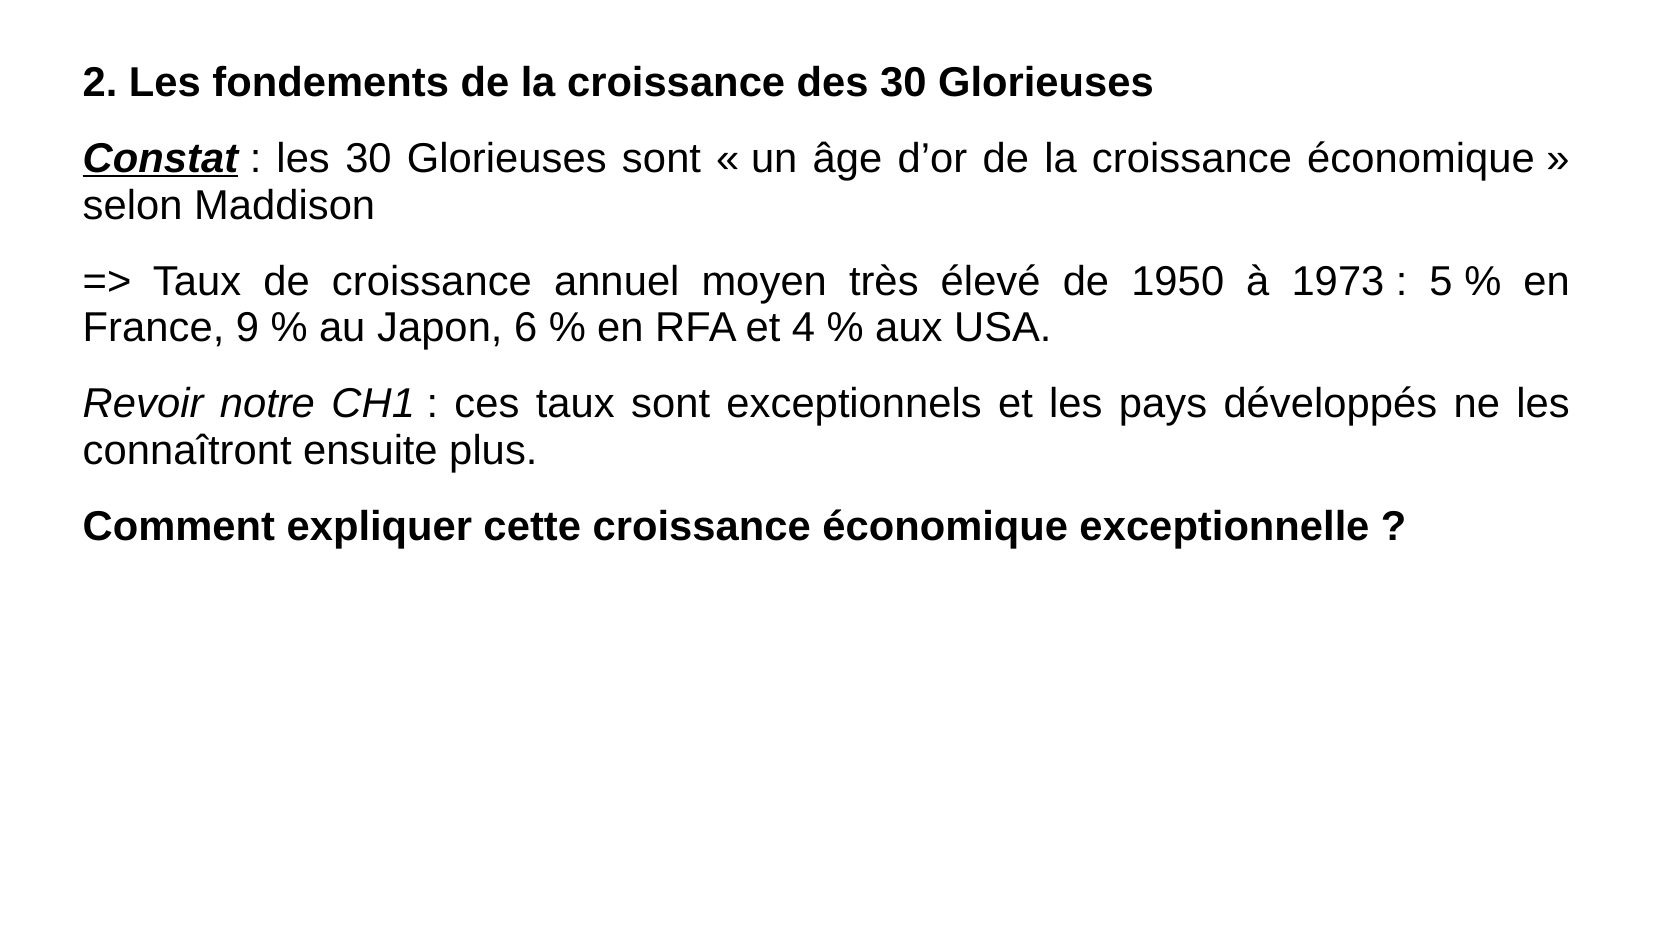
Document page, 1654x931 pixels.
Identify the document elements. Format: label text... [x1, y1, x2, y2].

list 2. Les fondements de la croissance des 30 Glorieuses Constat : les 30 Glorieuses sont « un âge d’or de la croissance économique » selon Maddison => Taux de croissance annuel moyen très élevé de 1950 à 1973 : 5 % en France, 9 % au Japon, 6 % en RFA et 4 % aux USA. Revoir notre CH1 : ces taux sont exceptionnels et les pays développés ne les connaîtront ensuite plus. Comment expliquer cette croissance économique exceptionnelle ? [82, 59, 1571, 863]
